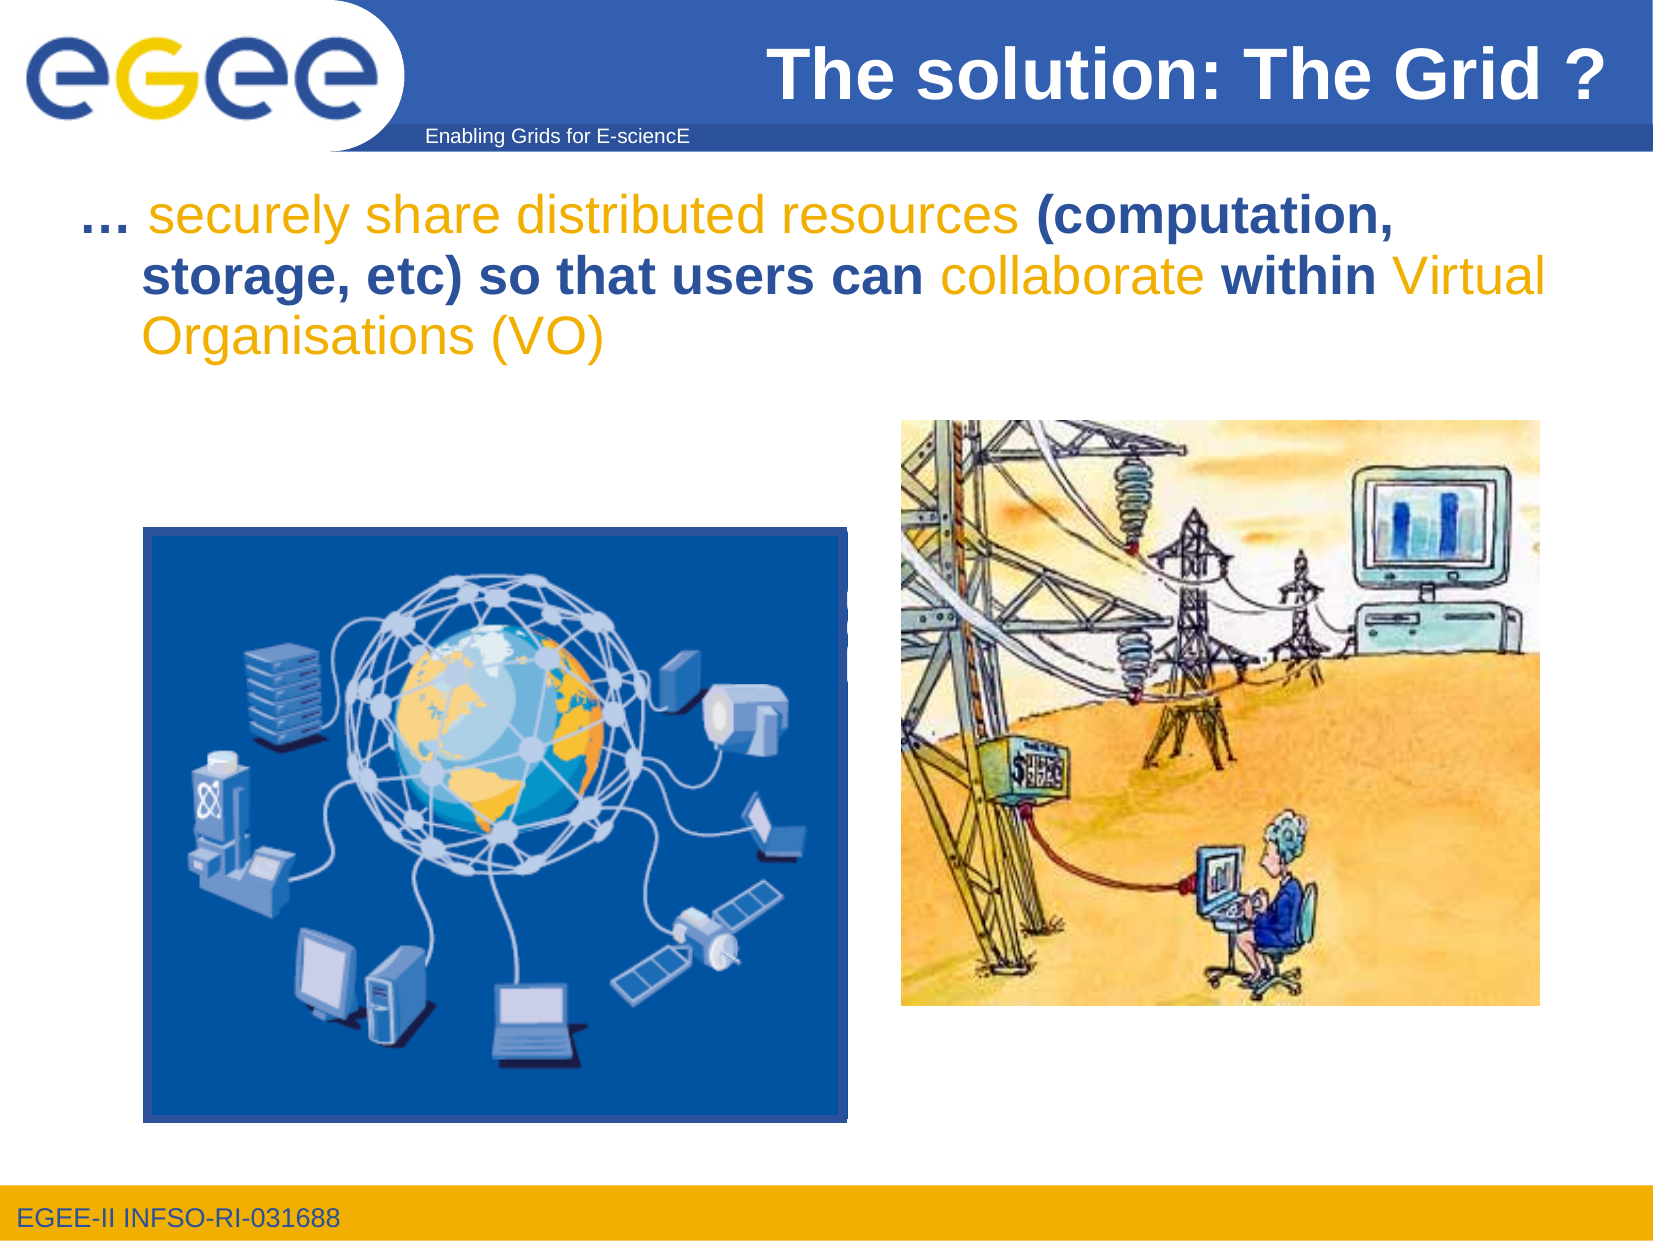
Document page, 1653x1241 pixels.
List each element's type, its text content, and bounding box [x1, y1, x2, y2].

list … securely share distributed resources (computation, storage, etc) so that users can collaborate within Virtual Organisations (VO) [62, 176, 1616, 1159]
title The solution: The Grid ? [407, 11, 1626, 137]
picture [152, 536, 838, 1115]
picture [901, 420, 1540, 1006]
picture [20, 33, 385, 123]
